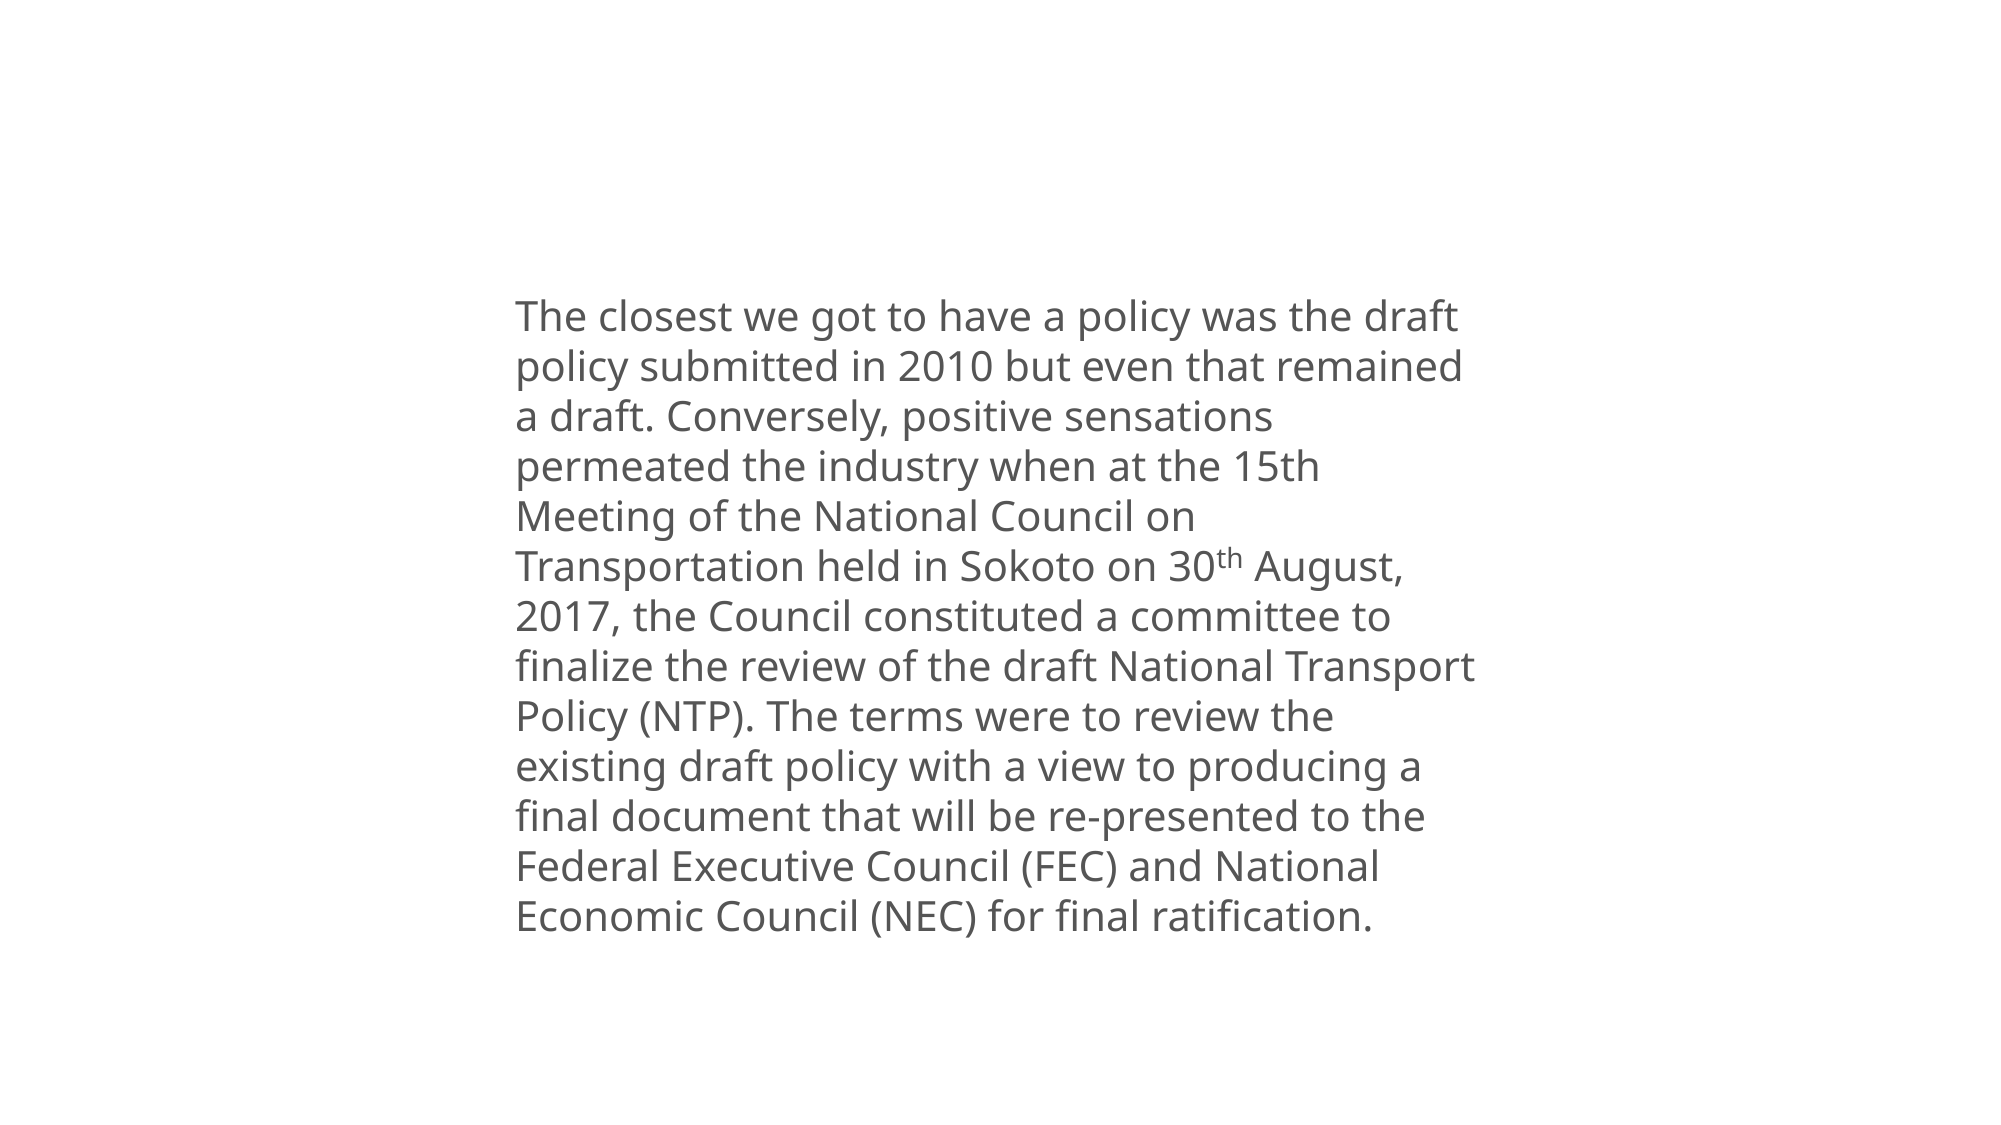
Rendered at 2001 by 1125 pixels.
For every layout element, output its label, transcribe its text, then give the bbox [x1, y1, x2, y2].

text_box The closest we got to have a policy was the draft policy submitted in 2010 but even that remained a draft. Conversely, positive sensations permeated the industry when at the 15th Meeting of the National Council on Transportation held in Sokoto on 30th August, 2017, the Council constituted a committee to finalize the review of the draft National Transport Policy (NTP). The terms were to review the existing draft policy with a view to producing a final document that will be re-presented to the Federal Executive Council (FEC) and National Economic Council (NEC) for final ratification. [500, 282, 1500, 948]
